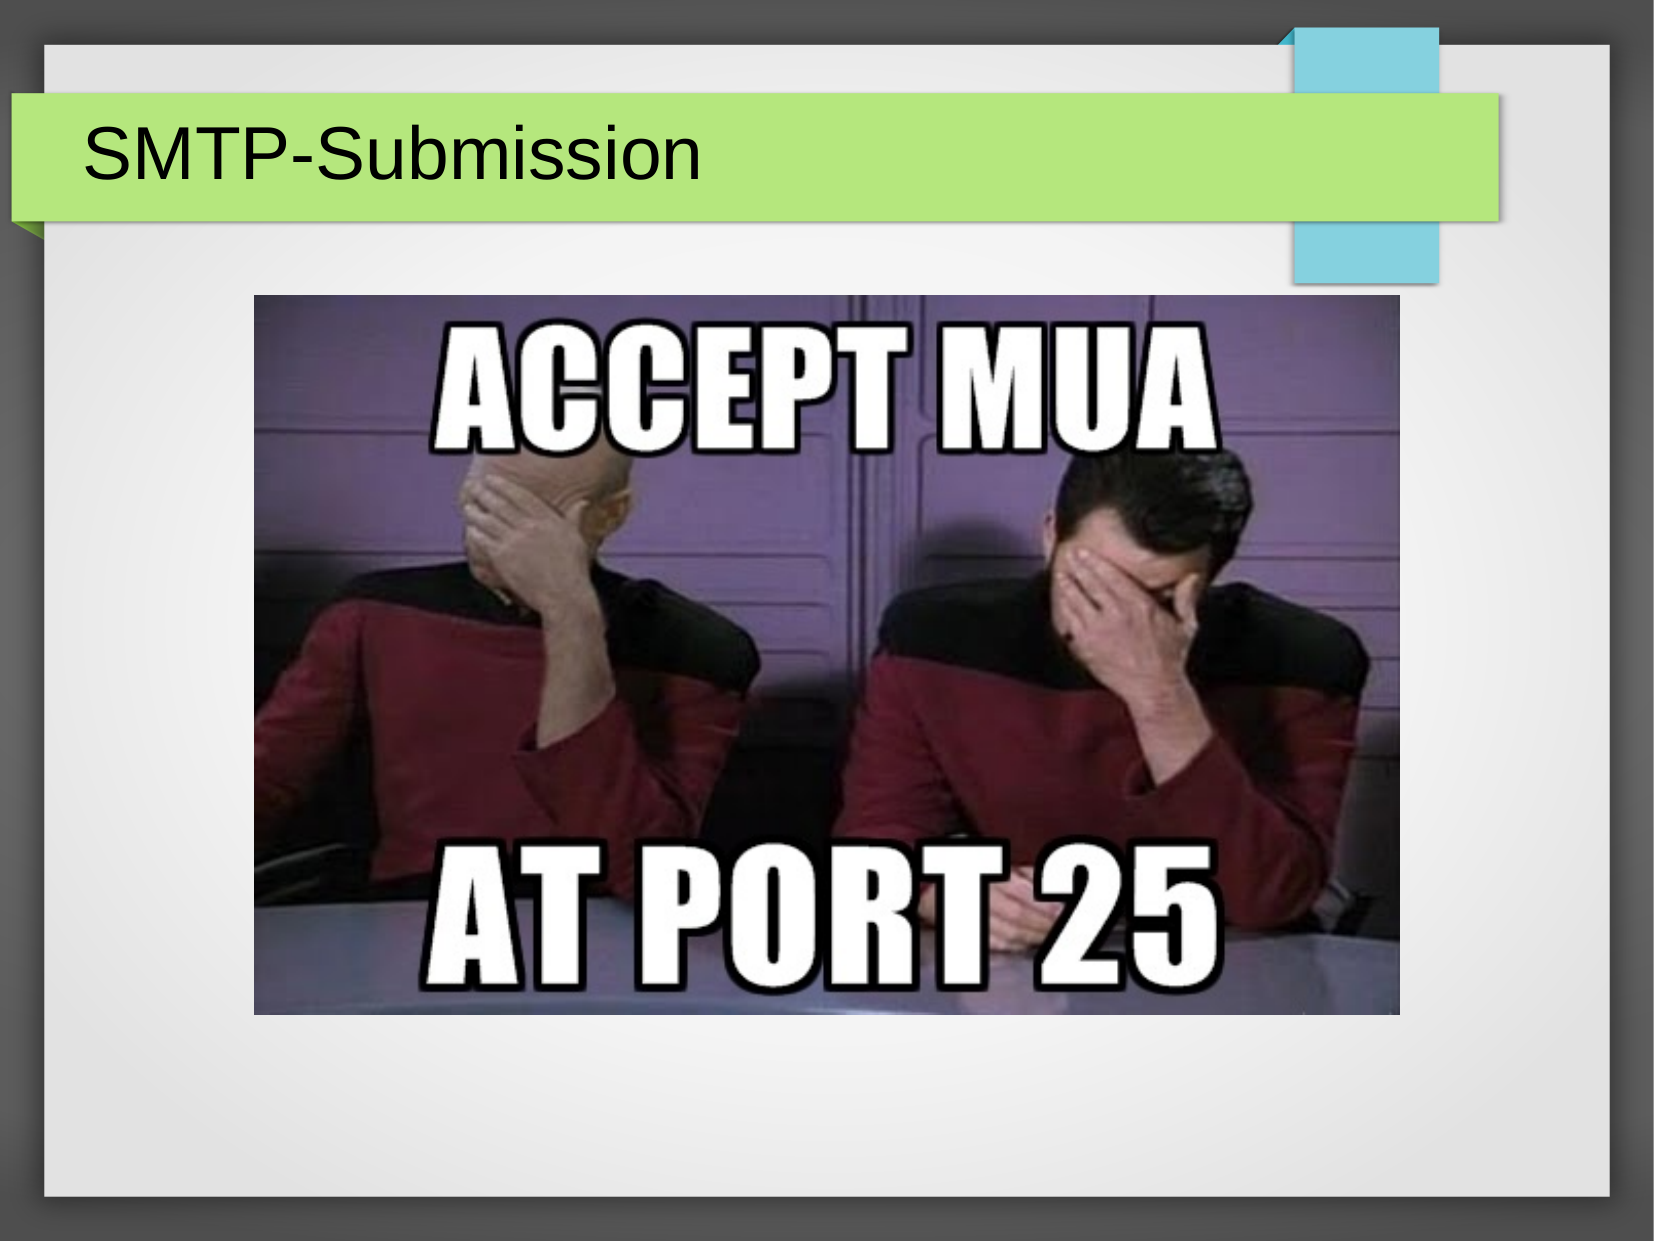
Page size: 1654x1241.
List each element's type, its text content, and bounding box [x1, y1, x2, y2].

title SMTP-Submission [82, 94, 1264, 213]
picture [0, 0, 1654, 1241]
